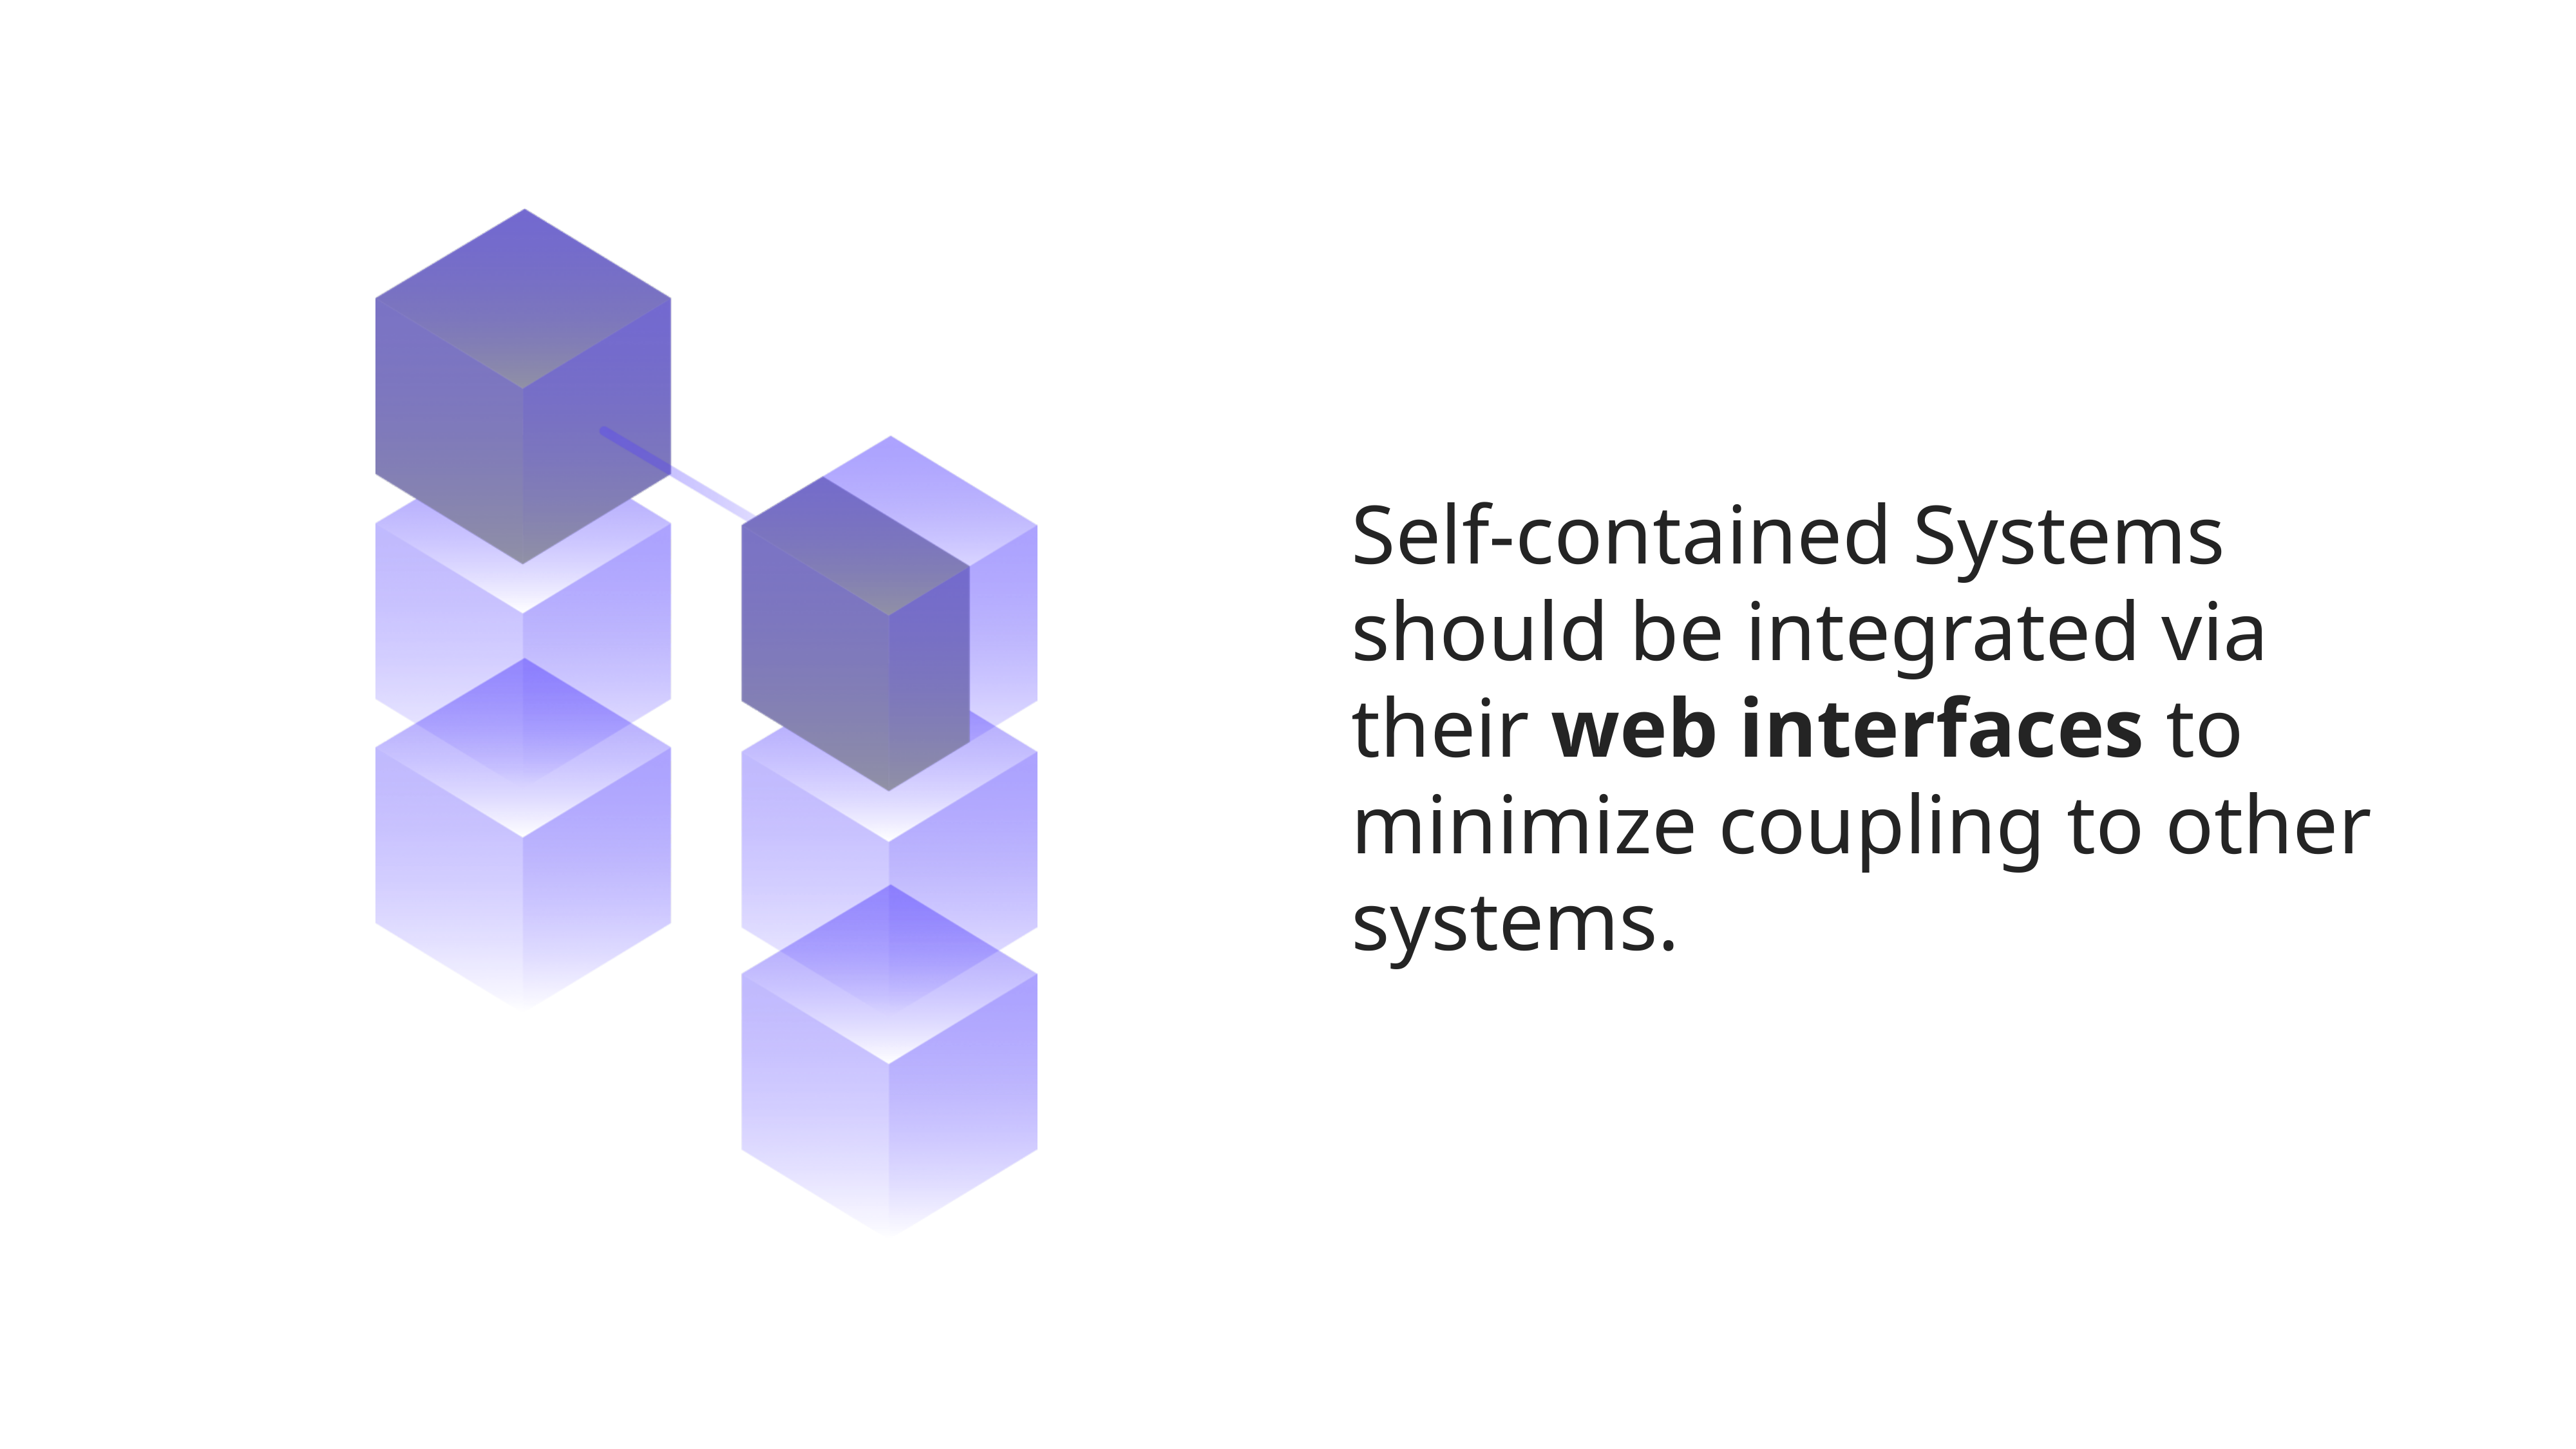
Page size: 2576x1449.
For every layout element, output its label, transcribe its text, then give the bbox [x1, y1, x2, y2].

list Self-contained Systems should be integrated via their web interfaces to minimize coupling to other systems. [1351, 127, 2423, 1322]
picture [375, 209, 1037, 1240]
